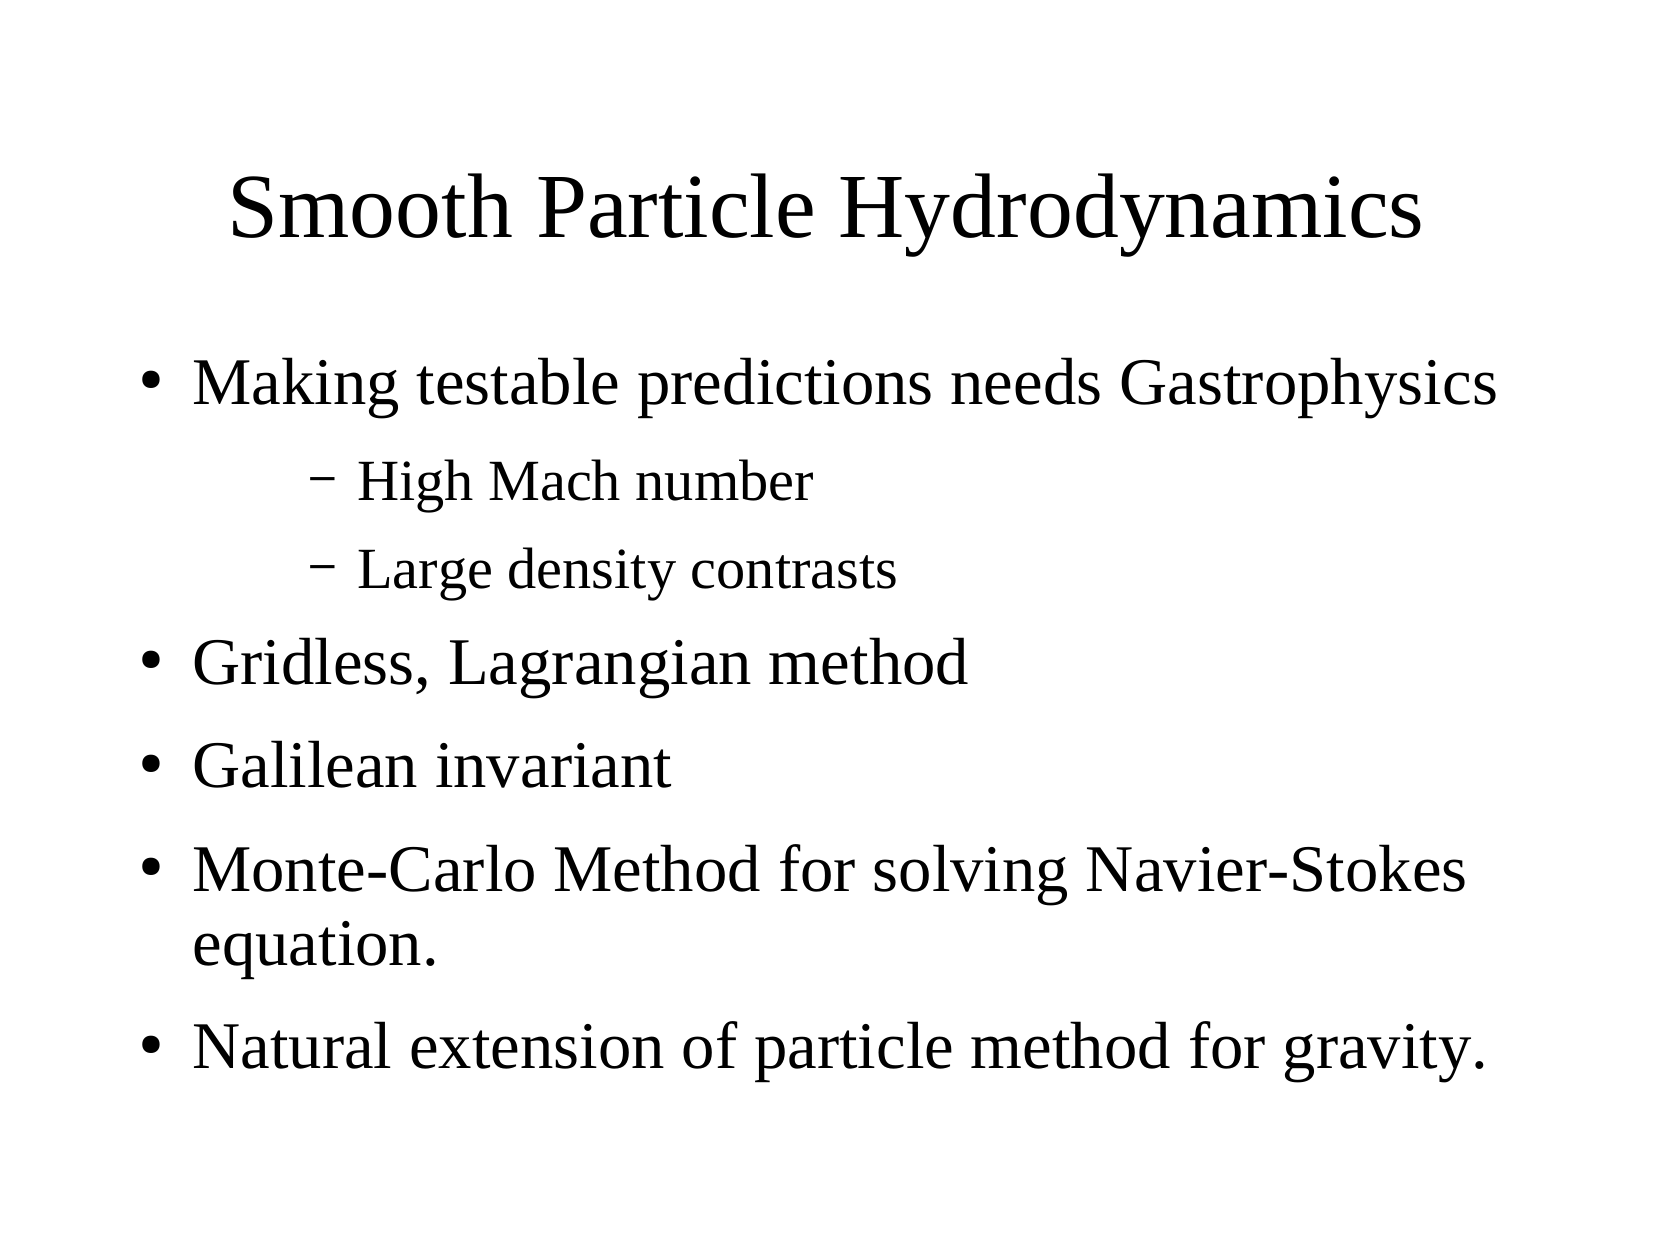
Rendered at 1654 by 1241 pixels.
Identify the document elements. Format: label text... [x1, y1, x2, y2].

title Smooth Particle Hydrodynamics [121, 102, 1534, 310]
list Making testable predictions needs Gastrophysics High Mach number Large density contrasts Gridless, Lagrangian method Galilean invariant Monte-Carlo Method for solving Navier-Stokes equation. Natural extension of particle method for gravity. [121, 344, 1534, 1136]
